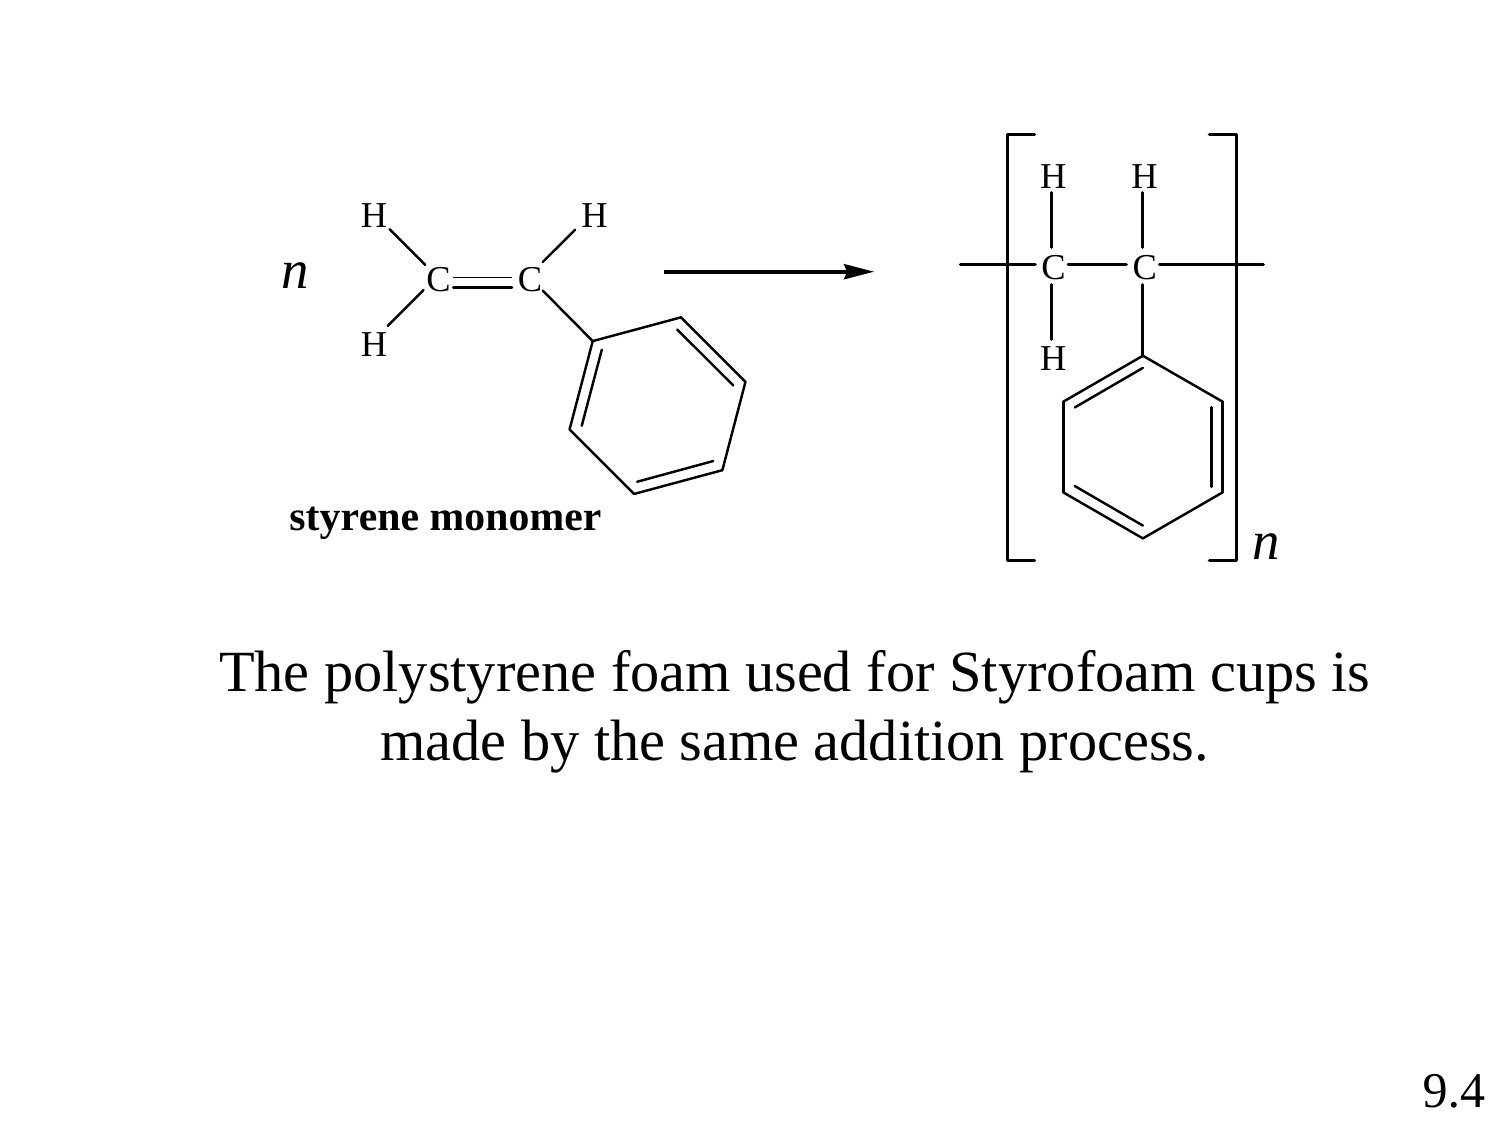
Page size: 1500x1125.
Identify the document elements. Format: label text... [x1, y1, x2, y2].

text_box 9.4 [1407, 1049, 1500, 1125]
text_box styrene monomer [274, 481, 617, 547]
chart [275, 125, 1283, 571]
text_box The polystyrene foam used for Styrofoam cups is made by the same addition process. [200, 624, 1391, 781]
